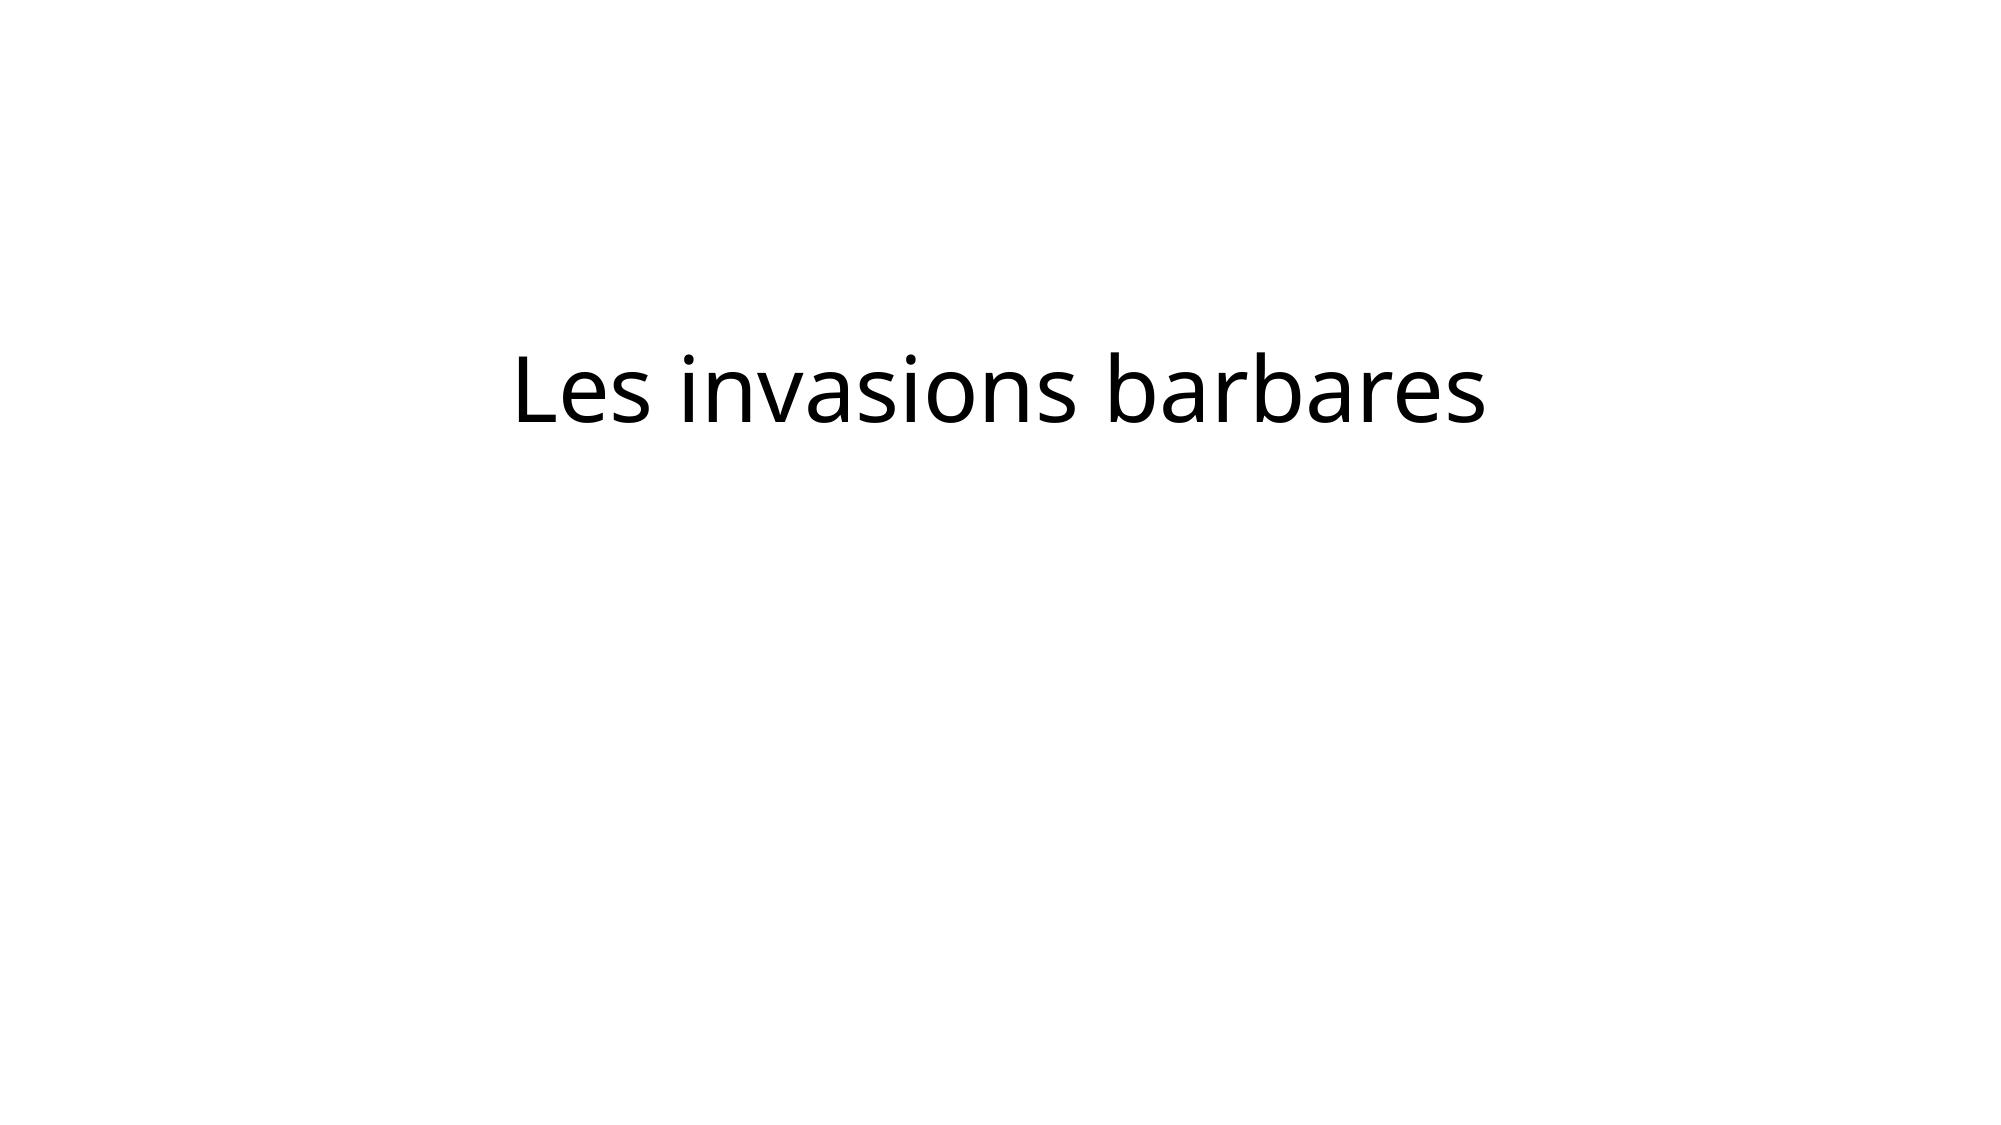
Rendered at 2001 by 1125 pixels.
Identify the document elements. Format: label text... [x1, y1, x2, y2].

title Les invasions barbares [137, 283, 1863, 502]
